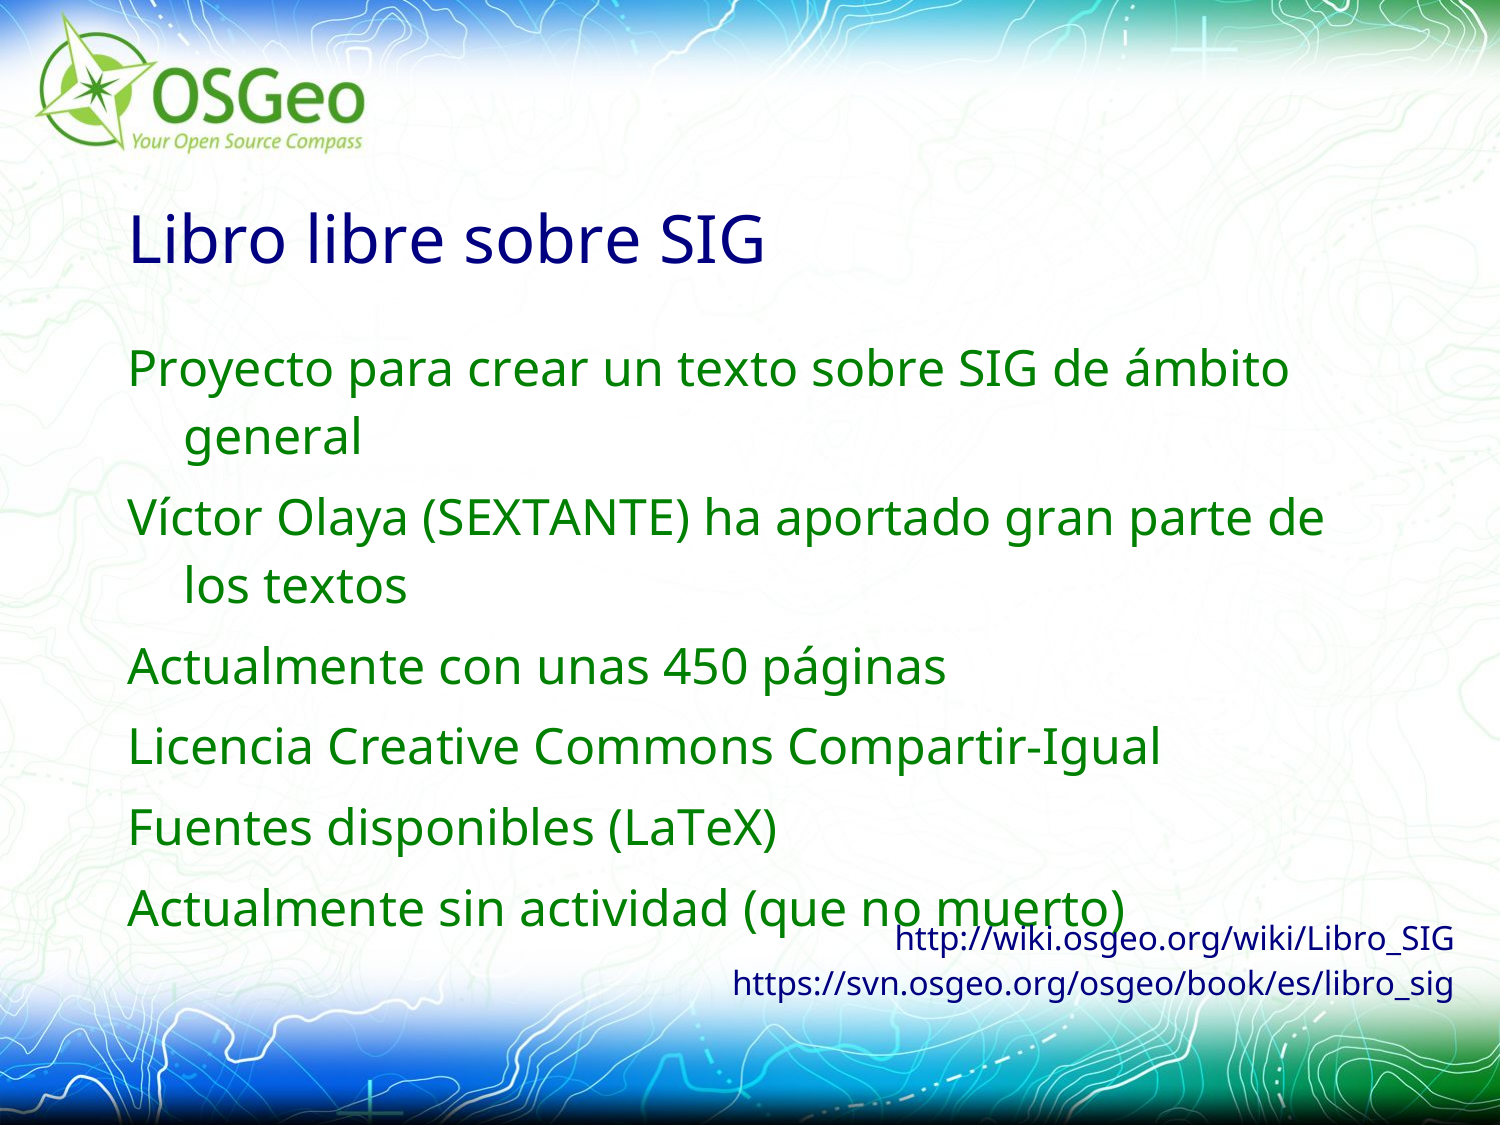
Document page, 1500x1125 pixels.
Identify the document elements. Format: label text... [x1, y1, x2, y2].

text_box http://wiki.osgeo.org/wiki/Libro_SIG https://svn.osgeo.org/osgeo/book/es/libro_sig [584, 909, 1471, 1005]
picture [0, 0, 1500, 1125]
list Proyecto para crear un texto sobre SIG de ámbito general Víctor Olaya (SEXTANTE) ha aportado gran parte de los textos Actualmente con unas 450 páginas Licencia Creative Commons Compartir-Igual Fuentes disponibles (LaTeX) Actualmente sin actividad (que no muerto) [112, 324, 1388, 886]
title Libro libre sobre SIG [112, 187, 1388, 288]
